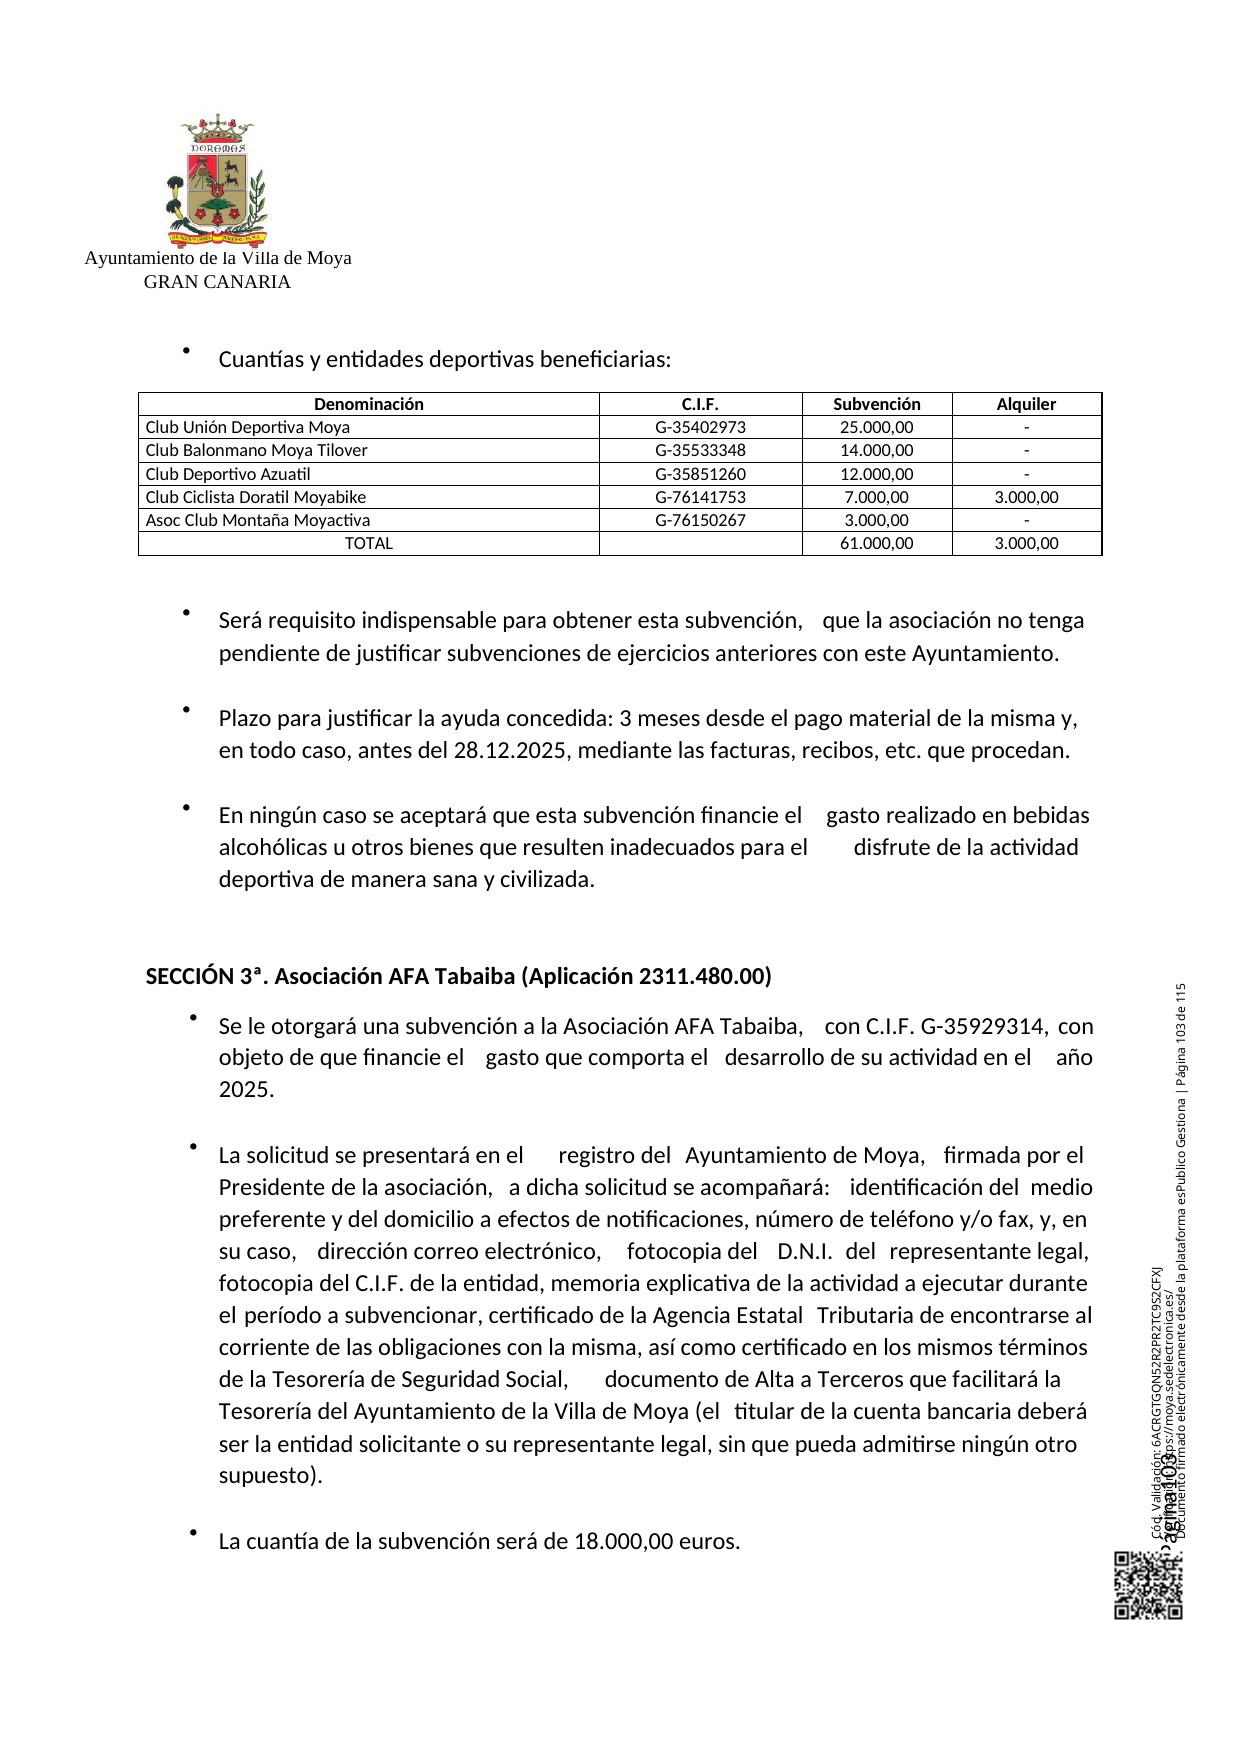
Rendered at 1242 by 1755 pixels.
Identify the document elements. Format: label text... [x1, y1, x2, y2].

text_box titular de la cuenta bancaria deberá [734, 1401, 1089, 1432]
text_box • [182, 604, 207, 635]
text_box • [189, 1009, 214, 1040]
text_box pendiente de justificar subvenciones de ejercicios anteriores con este Ayuntamiento. [218, 642, 1062, 673]
text_box G-76150267 [655, 512, 748, 531]
text_box Asoc Club Montaña Moyactiva [145, 512, 375, 531]
picture [164, 111, 272, 252]
text_box que la asociación no tenga [822, 610, 1086, 641]
text_box Asoc Club Montaña Moyactiva [145, 532, 375, 536]
text_box de la Tesorería de Seguridad Social, [218, 1369, 570, 1400]
text_box 3.000,00 [994, 489, 1061, 508]
picture [1113, 1550, 1185, 1622]
text_box 25.000,00 [840, 439, 916, 443]
text_box 61.000,00 [840, 535, 916, 555]
text_box Página103 [1158, 1453, 1189, 1558]
text_box firmada por el [943, 1145, 1085, 1175]
text_box • [189, 1138, 214, 1169]
text_box Cód. Validación: 6ACRGTGQN52R2PR2TC9S2CFXJ [1147, 1278, 1161, 1540]
text_box registro del [558, 1145, 672, 1175]
text_box G-76150267 [655, 532, 748, 536]
text_box D.N.I. [777, 1240, 834, 1271]
text_box con C.I.F. G-35929314, [824, 1015, 1051, 1046]
text_box período a subvencionar, certificado de la Agencia Estatal [244, 1305, 805, 1335]
text_box Ayuntamiento de Moya, [685, 1145, 927, 1175]
text_box Ayuntamiento de la Villa de Moya (el [354, 1401, 721, 1432]
text_box a dicha solicitud se acompañará: [508, 1177, 831, 1208]
text_box preferente y del domicilio a efectos de notificaciones, número de teléfono y/o fax, y, en [218, 1208, 1089, 1239]
text_box gasto realizado en bebidas [826, 805, 1090, 836]
text_box disfrute de la actividad [853, 837, 1080, 867]
text_box Club Balonmano Moya Tilover [145, 443, 372, 462]
text_box [0, 0, 1240, 1754]
text_box • [182, 702, 207, 732]
text_box Plazo para justificar la ayuda concedida: 3 meses desde el pago material de la misma y, [218, 708, 1080, 739]
text_box medio [1030, 1177, 1094, 1208]
text_box supuesto). [218, 1465, 324, 1495]
text_box alcohólicas u otros bienes que resulten inadecuados para el [218, 837, 809, 867]
text_box ser la entidad solicitante o su representante legal, sin que pueda admitirse ningún otro [218, 1433, 1079, 1464]
text_box - [1024, 419, 1043, 438]
text_box • [182, 342, 207, 373]
text_box Ayuntamiento de la Villa de Moya [84, 247, 353, 270]
text_box Tesorería del [218, 1401, 349, 1432]
text_box Subvención [833, 396, 923, 415]
text_box Cuantías y entidades deportivas beneficiarias: [218, 348, 673, 379]
text_box corriente de las obligaciones con la misma, así como certificado en los mismos términos [218, 1337, 1089, 1368]
text_box - [1024, 443, 1043, 462]
text_box - [1024, 466, 1043, 485]
text_box Club Unión Deportiva Moya [145, 439, 355, 443]
text_box Club Unión Deportiva Moya [145, 419, 355, 438]
text_box • [182, 799, 207, 830]
text_box G-35402973 [655, 419, 748, 438]
text_box gasto que comporta el [485, 1047, 709, 1078]
text_box su caso, [218, 1240, 298, 1271]
text_box documento de Alta a Terceros que facilitará la [604, 1369, 1062, 1400]
text_box objeto de que financie el [218, 1047, 465, 1078]
text_box G-76141753 [655, 489, 748, 508]
text_box 25.000,00 [840, 419, 916, 438]
text_box del [845, 1240, 877, 1271]
text_box Denominación [314, 396, 427, 415]
text_box G-35851260 [655, 466, 748, 485]
text_box Club Ciclista Doratil Moyabike [145, 489, 371, 508]
text_box fotocopia del [627, 1240, 759, 1271]
text_box representante legal, [889, 1240, 1090, 1271]
text_box Presidente de la asociación, [218, 1177, 494, 1208]
text_box Se le otorgará una subvención a la Asociación AFA Tabaiba, [218, 1015, 805, 1046]
text_box identificación del [850, 1177, 1020, 1208]
text_box 12.000,00 [840, 466, 916, 485]
text_box GRAN CANARIA [143, 271, 292, 294]
text_box en todo caso, antes del 28.12.2025, mediante las facturas, recibos, etc. que procedan. [218, 739, 1072, 770]
text_box fotocopia del C.I.F. de la entidad, memoria explicativa de la actividad a ejecutar durante [218, 1272, 1089, 1303]
text_box Documento firmado electrónicamente desde la plataforma esPublico Gestiona | Página 103 de 115 [1172, 1047, 1185, 1540]
text_box En ningún caso se aceptará que esta subvención financie el [218, 805, 803, 836]
text_box • [189, 1524, 214, 1555]
text_box C.I.F. [682, 396, 721, 415]
text_box con [1058, 1015, 1095, 1046]
text_box Será requisito indispensable para obtener esta subvención, [218, 610, 805, 641]
text_box - [1024, 439, 1043, 443]
text_box desarrollo de su actividad en el [724, 1047, 1033, 1078]
text_box Club Deportivo Azuatil [145, 466, 315, 485]
text_box - [1024, 512, 1043, 531]
text_box G-35533348 [655, 443, 748, 462]
text_box Verificación: https://moya.sedelectronica.es/ [1160, 1312, 1172, 1540]
text_box La cuantía de la subvención será de 18.000,00 euros. [218, 1530, 742, 1561]
text_box 2025. [218, 1079, 276, 1110]
text_box G-35402973 [655, 439, 748, 443]
text_box 7.000,00 [844, 489, 911, 508]
text_box el [218, 1305, 244, 1335]
text_box TOTAL [344, 535, 394, 555]
text_box Alquiler [996, 396, 1058, 415]
text_box año [1056, 1047, 1094, 1078]
text_box 3.000,00 [844, 512, 911, 531]
text_box SECCIÓN 3ª. Asociación AFA Tabaiba (Aplicación 2311.480.00) [145, 966, 774, 996]
text_box 3.000,00 [994, 535, 1061, 559]
text_box deportiva de manera sana y civilizada. [218, 869, 597, 900]
text_box La solicitud se presentará en el [218, 1145, 525, 1175]
text_box 14.000,00 [840, 443, 916, 462]
text_box Tributaria de encontrarse al [817, 1305, 1093, 1335]
text_box dirección correo electrónico, [317, 1240, 603, 1271]
